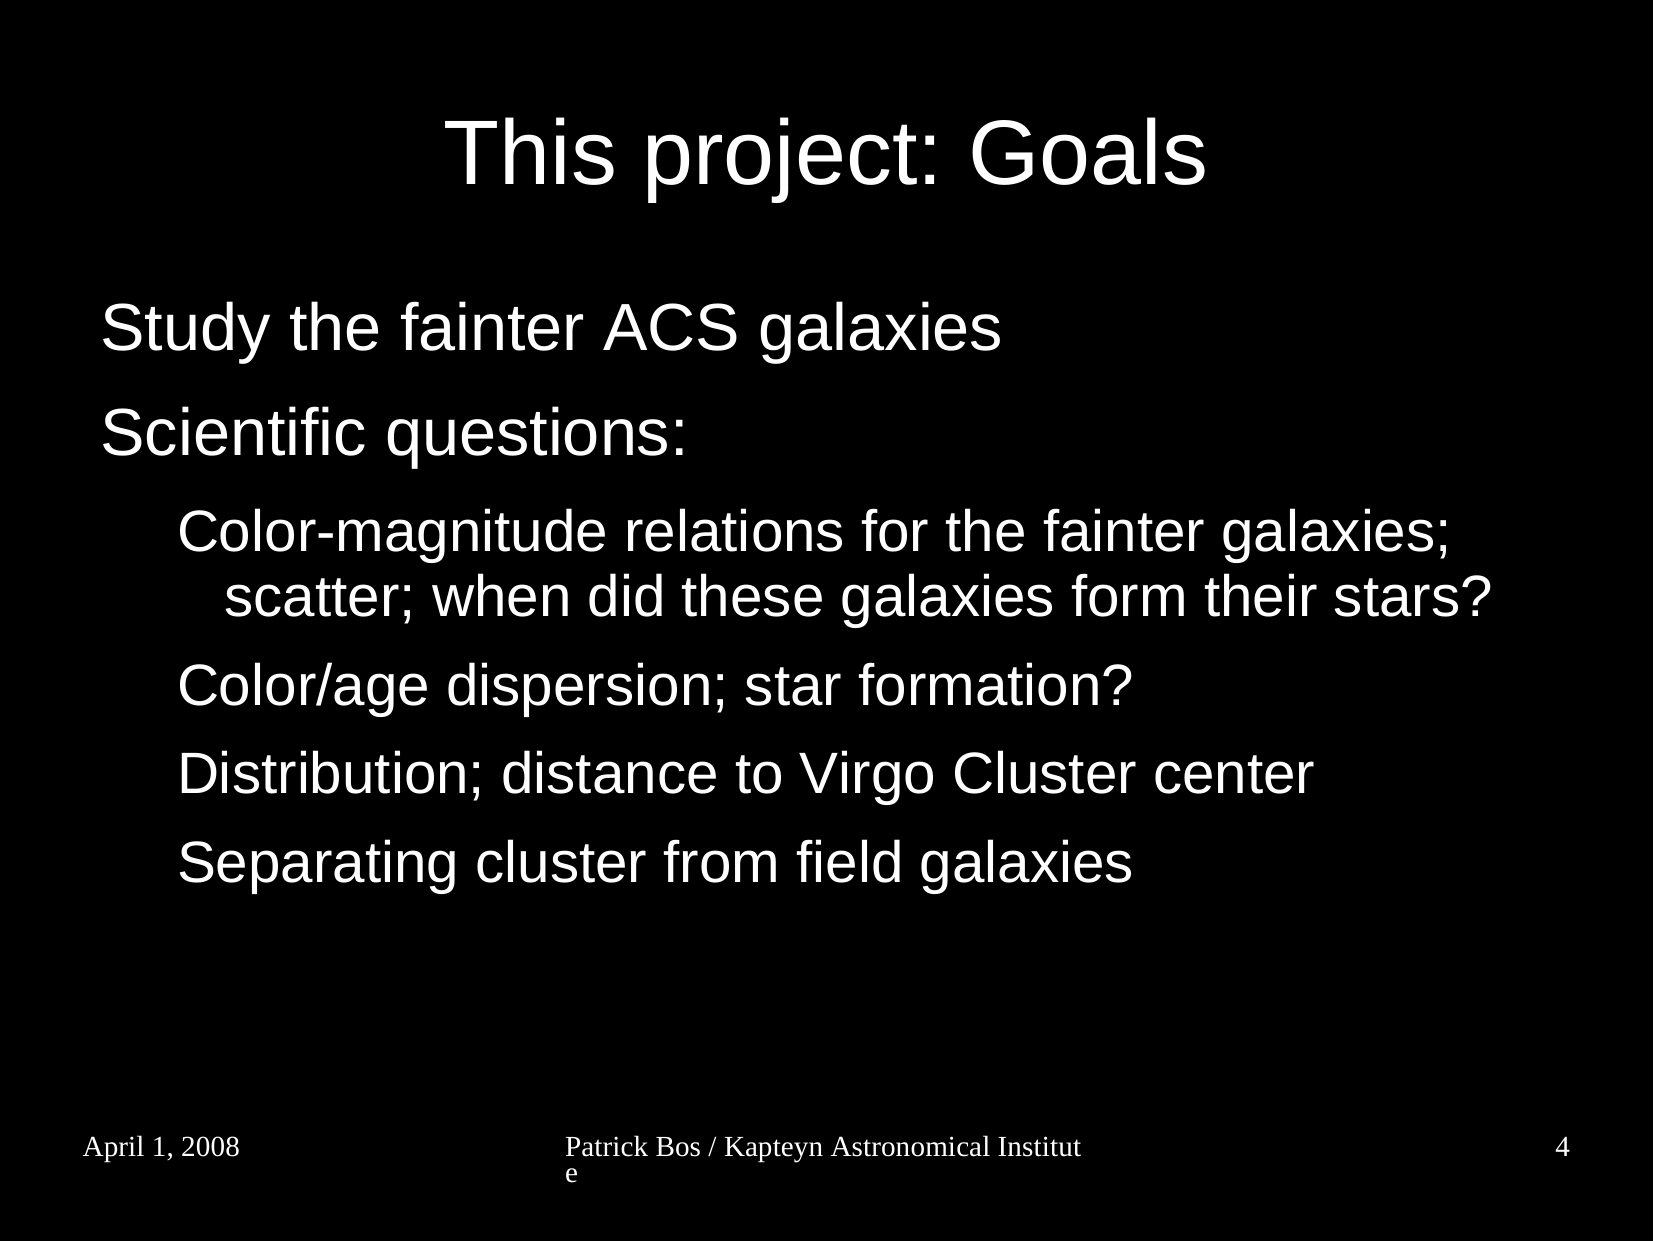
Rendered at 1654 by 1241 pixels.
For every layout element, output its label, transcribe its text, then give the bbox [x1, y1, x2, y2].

title This project: Goals [82, 56, 1571, 250]
list Study the fainter ACS galaxies Scientific questions: Color-magnitude relations for the fainter galaxies; scatter; when did these galaxies form their stars? Color/age dispersion; star formation? Distribution; distance to Virgo Cluster center Separating cluster from field galaxies [82, 290, 1571, 1095]
